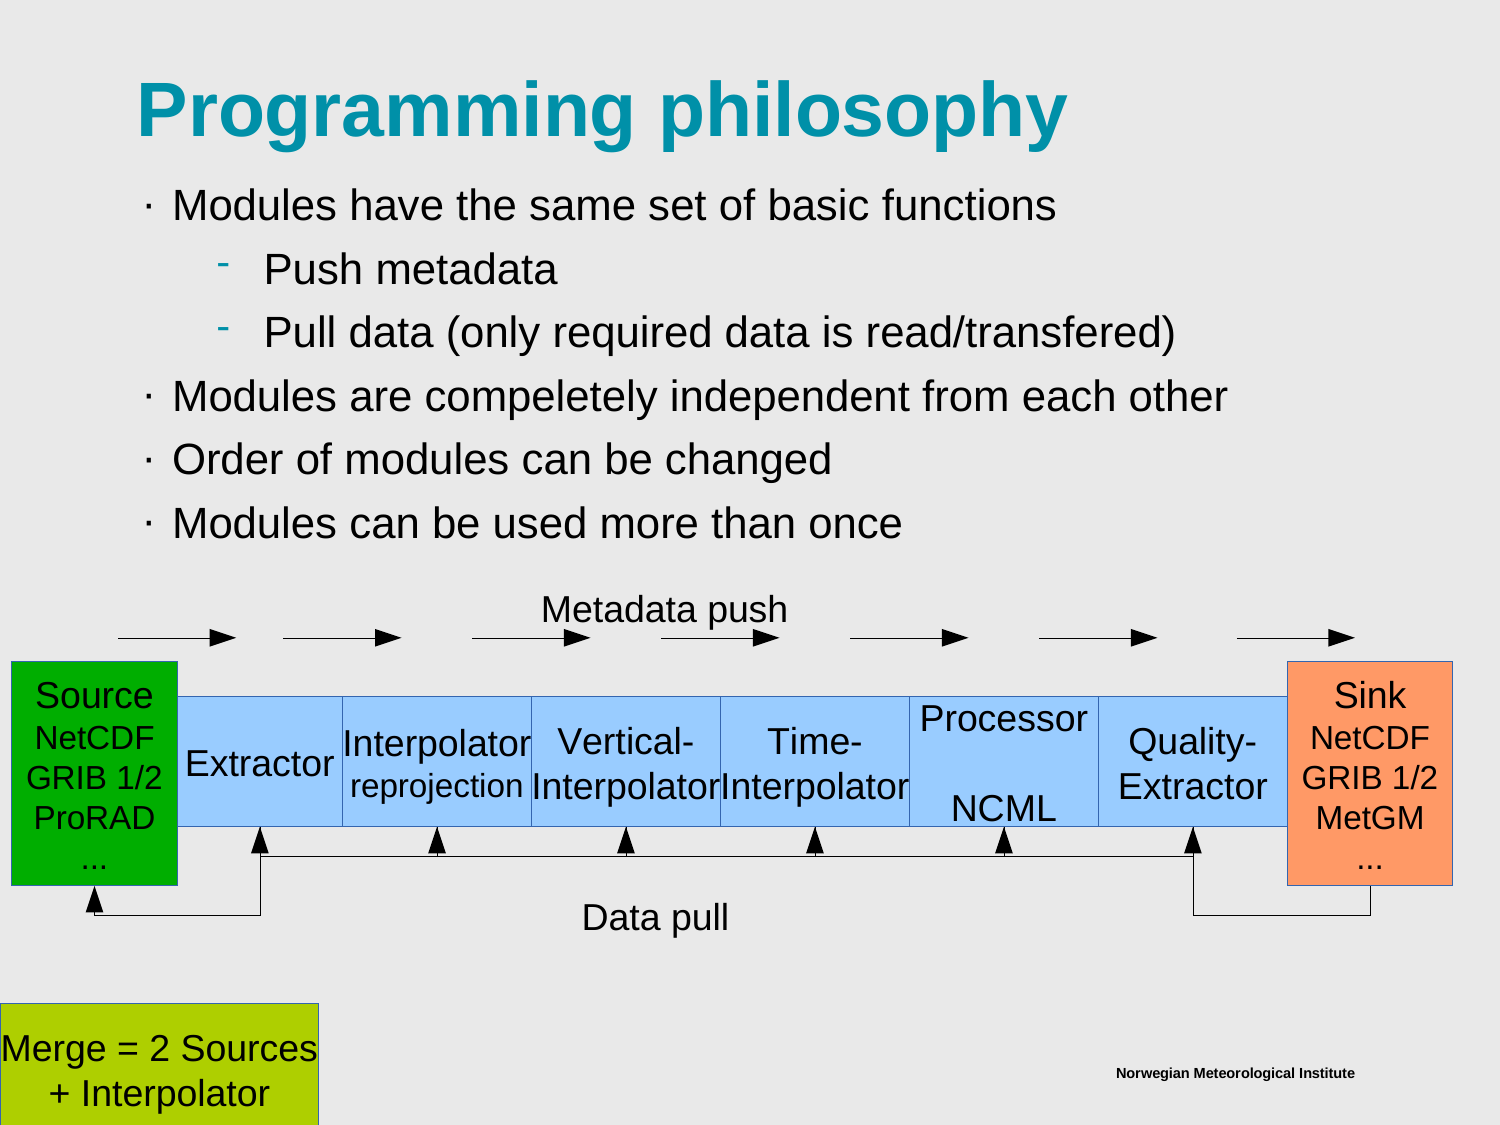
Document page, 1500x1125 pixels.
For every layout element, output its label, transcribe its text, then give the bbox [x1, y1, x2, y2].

text_box Data pull [566, 885, 745, 945]
text_box Vertical- Interpolator [531, 696, 720, 827]
text_box Metadata push [526, 577, 804, 638]
list Modules have the same set of basic functions Push metadata Pull data (only required data is read/transfered) Modules are compeletely independent from each other Order of modules can be changed Modules can be used more than once [141, 177, 1352, 556]
text_box Processor NCML [909, 696, 1099, 827]
text_box Sink NetCDF GRIB 1/2 MetGM ... [1287, 661, 1453, 886]
text_box Interpolator reprojection [342, 696, 531, 827]
text_box Quality- Extractor [1099, 696, 1288, 827]
text_box Merge = 2 Sources + Interpolator [0, 1003, 319, 1125]
text_box Time- Interpolator [720, 696, 909, 827]
title Programming philosophy [136, 59, 1347, 153]
text_box Source NetCDF GRIB 1/2 ProRAD ... [11, 661, 178, 886]
text_box Extractor [177, 696, 342, 827]
